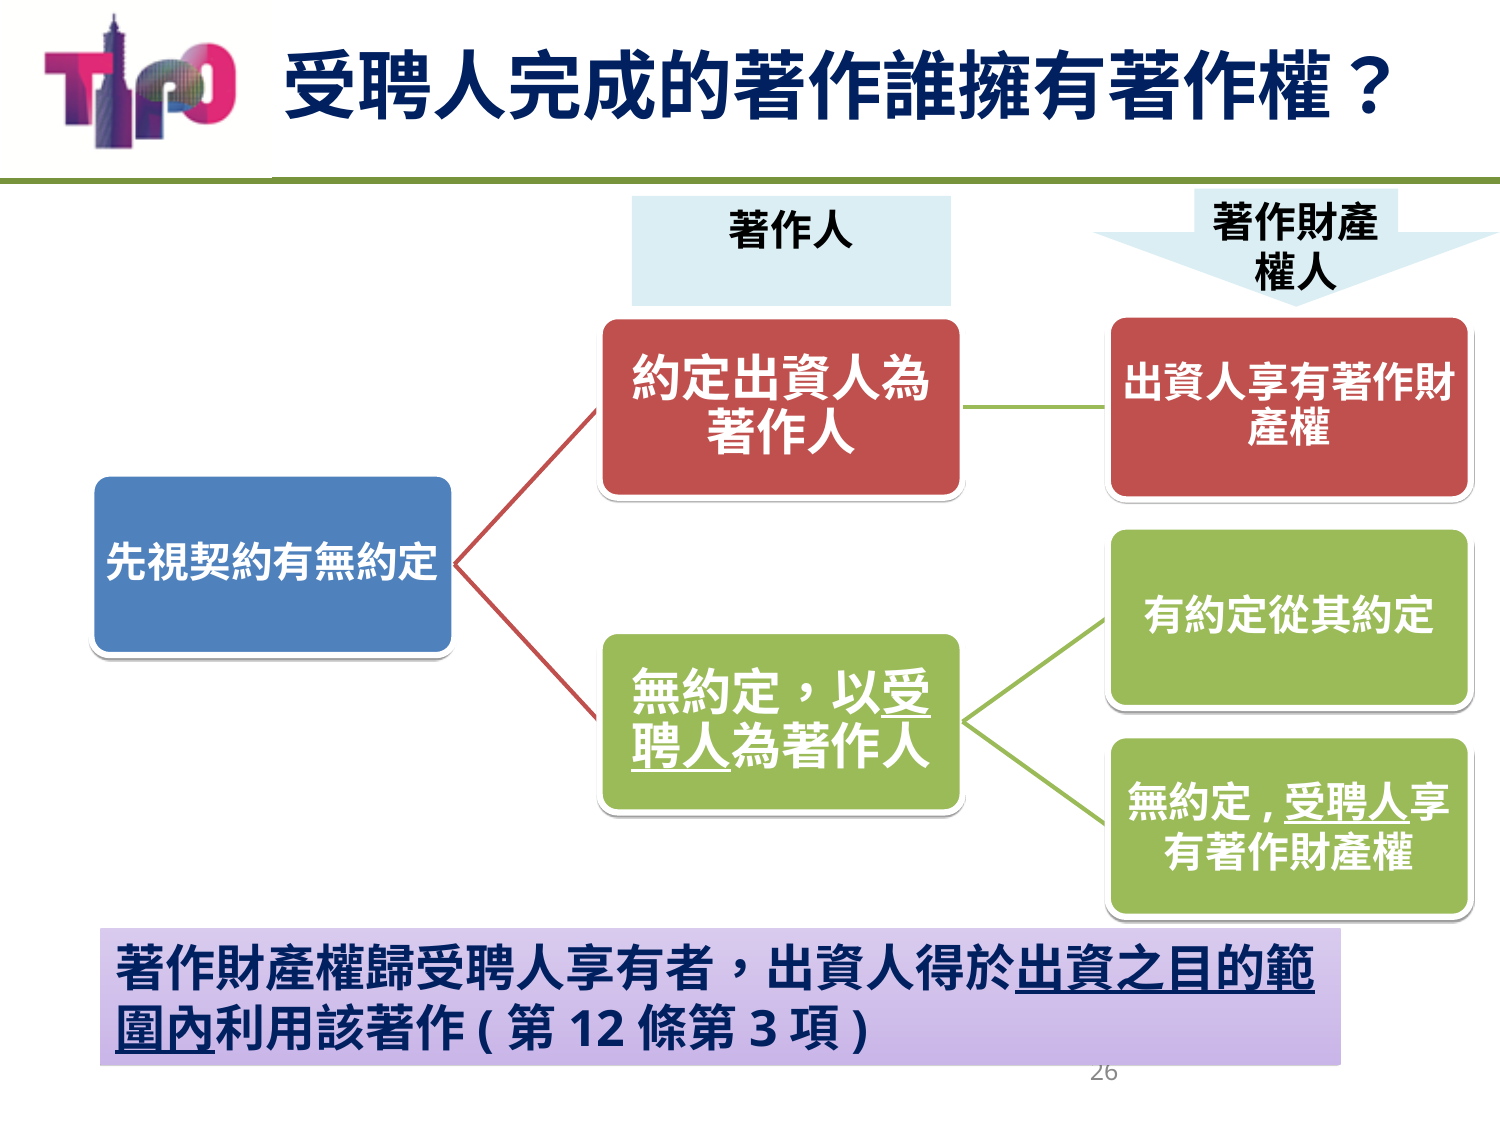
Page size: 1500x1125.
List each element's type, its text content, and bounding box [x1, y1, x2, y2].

text_box 約定出資人為著作人 [599, 316, 963, 498]
text_box 著作財產權歸受聘人享有者，出資人得於出資之目的範圍內利用該著作(第12條第3項) [100, 928, 1341, 1066]
text_box 出資人享有著作財產權 [1107, 314, 1471, 500]
text_box 著作人 [631, 195, 951, 306]
title 受聘人完成的著作誰擁有著作權？ [218, 30, 1471, 141]
text_box 著作財產權人 [1092, 188, 1500, 307]
text_box 無約定,受聘人享有著作財產權 [1107, 735, 1471, 917]
text_box 26 [1074, 1042, 1426, 1103]
text_box 有約定從其約定 [1107, 526, 1471, 709]
text_box 無約定，以受聘人為著作人 [599, 630, 963, 813]
text_box 先視契約有無約定 [91, 473, 455, 656]
